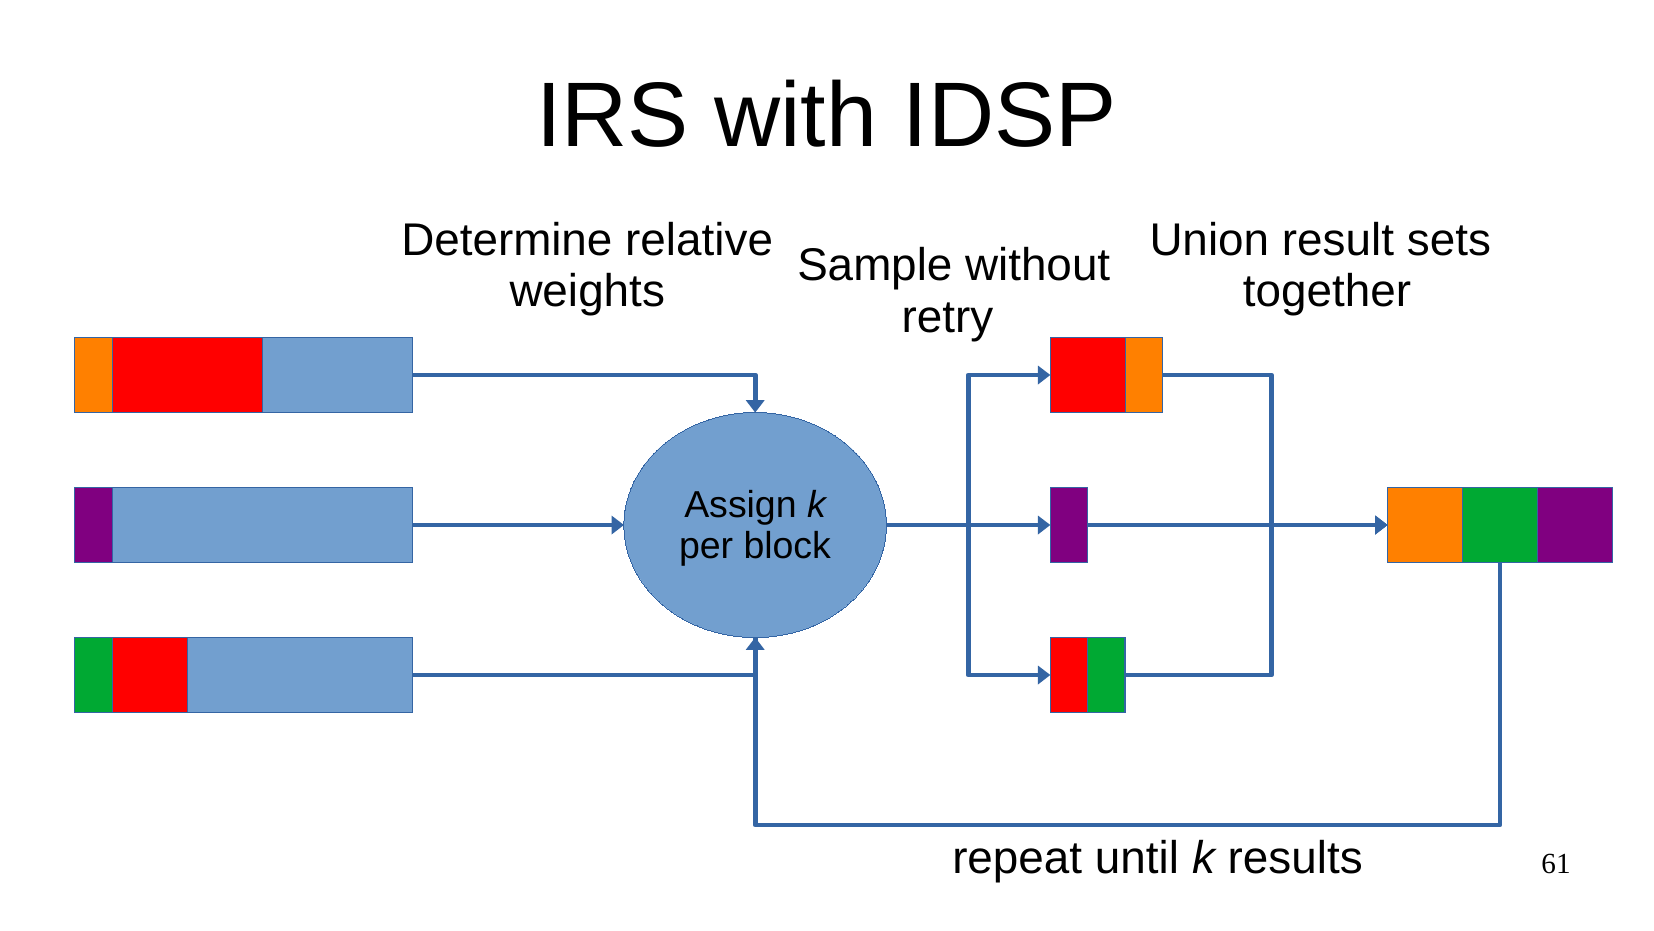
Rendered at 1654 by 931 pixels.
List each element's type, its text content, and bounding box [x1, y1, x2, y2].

text_box [1050, 487, 1088, 563]
title IRS with IDSP [82, 37, 1571, 193]
text_box [74, 487, 413, 563]
text_box Union result sets together [1134, 206, 1519, 324]
text_box [1050, 337, 1163, 413]
text_box Sample without retry [782, 231, 1126, 350]
text_box [1387, 487, 1613, 563]
text_box repeat until k results [937, 825, 1377, 892]
text_box [74, 337, 413, 413]
text_box [1050, 637, 1126, 713]
text_box Assign k per block [623, 412, 887, 638]
text_box Determine relative weights [386, 206, 788, 324]
text_box [74, 637, 413, 713]
